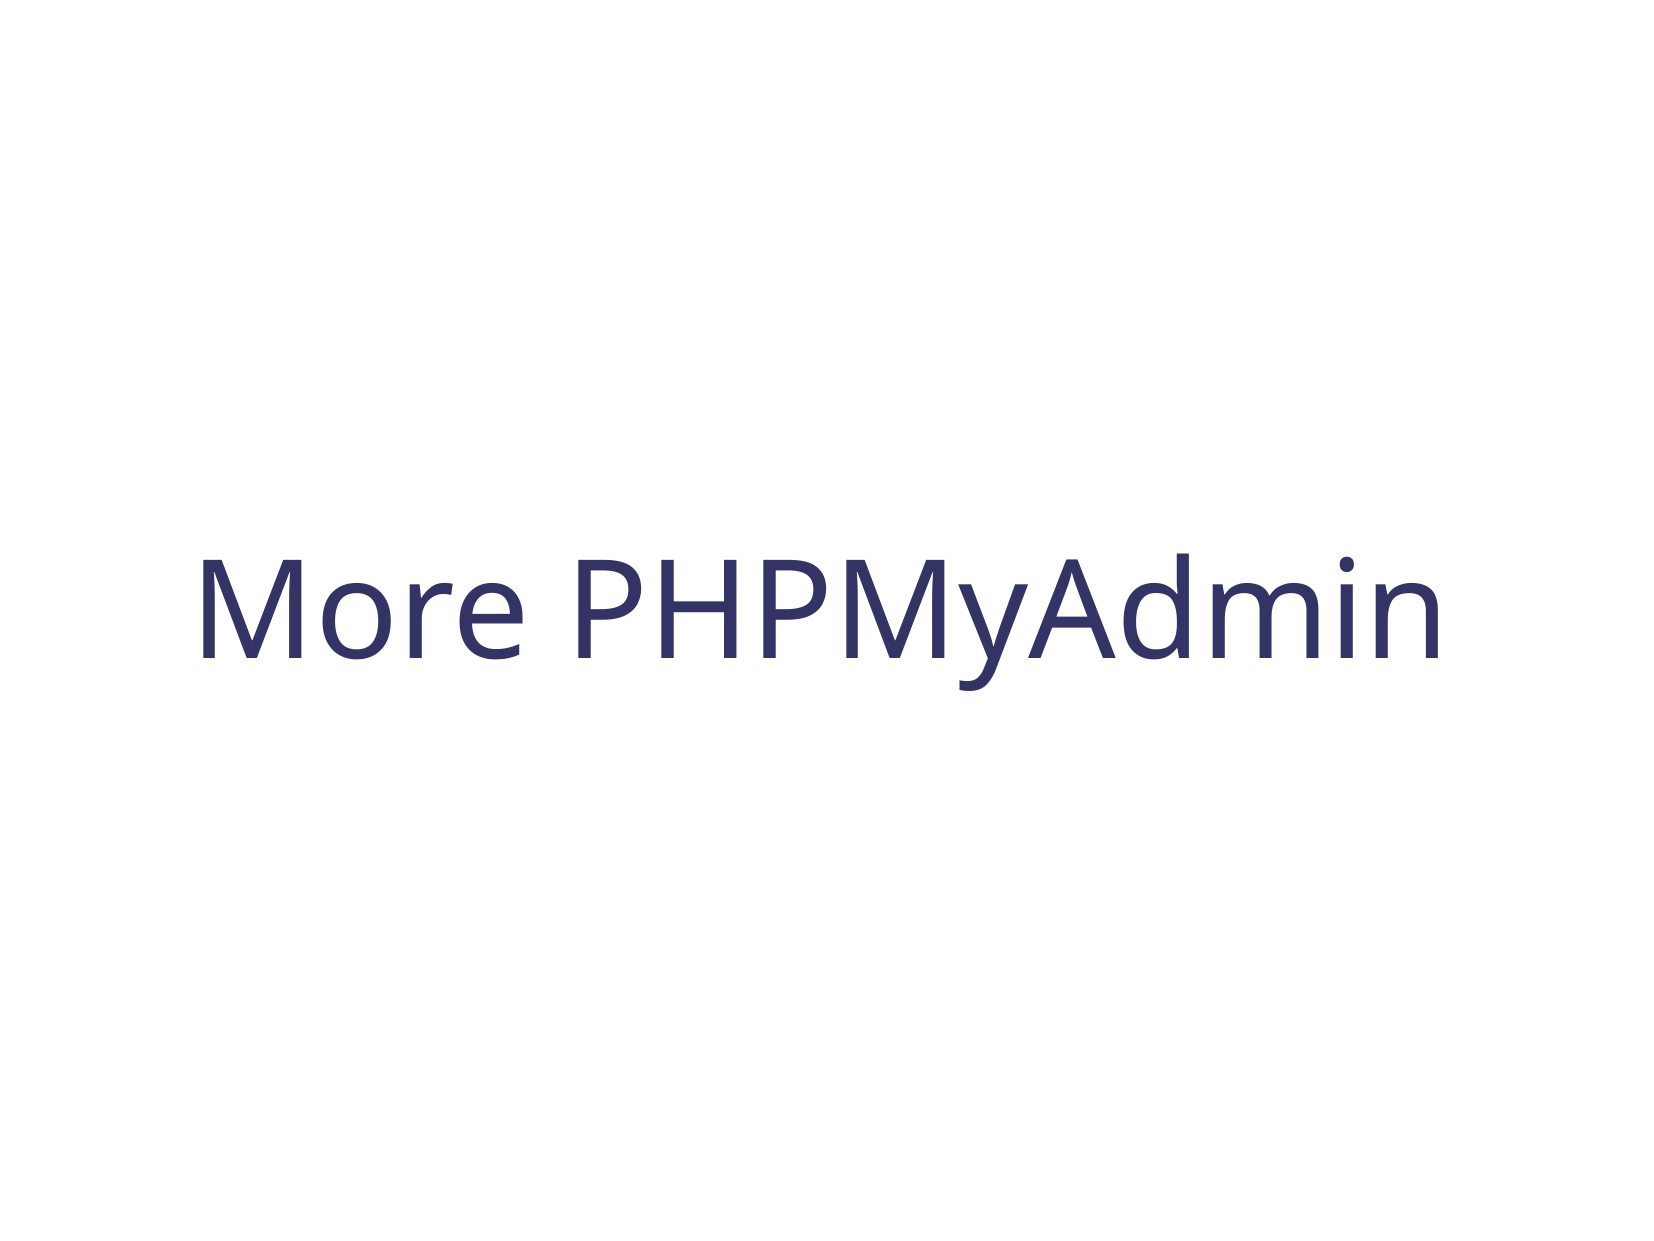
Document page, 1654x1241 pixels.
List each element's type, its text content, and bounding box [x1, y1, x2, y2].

title More PHPMyAdmin [76, 501, 1565, 709]
